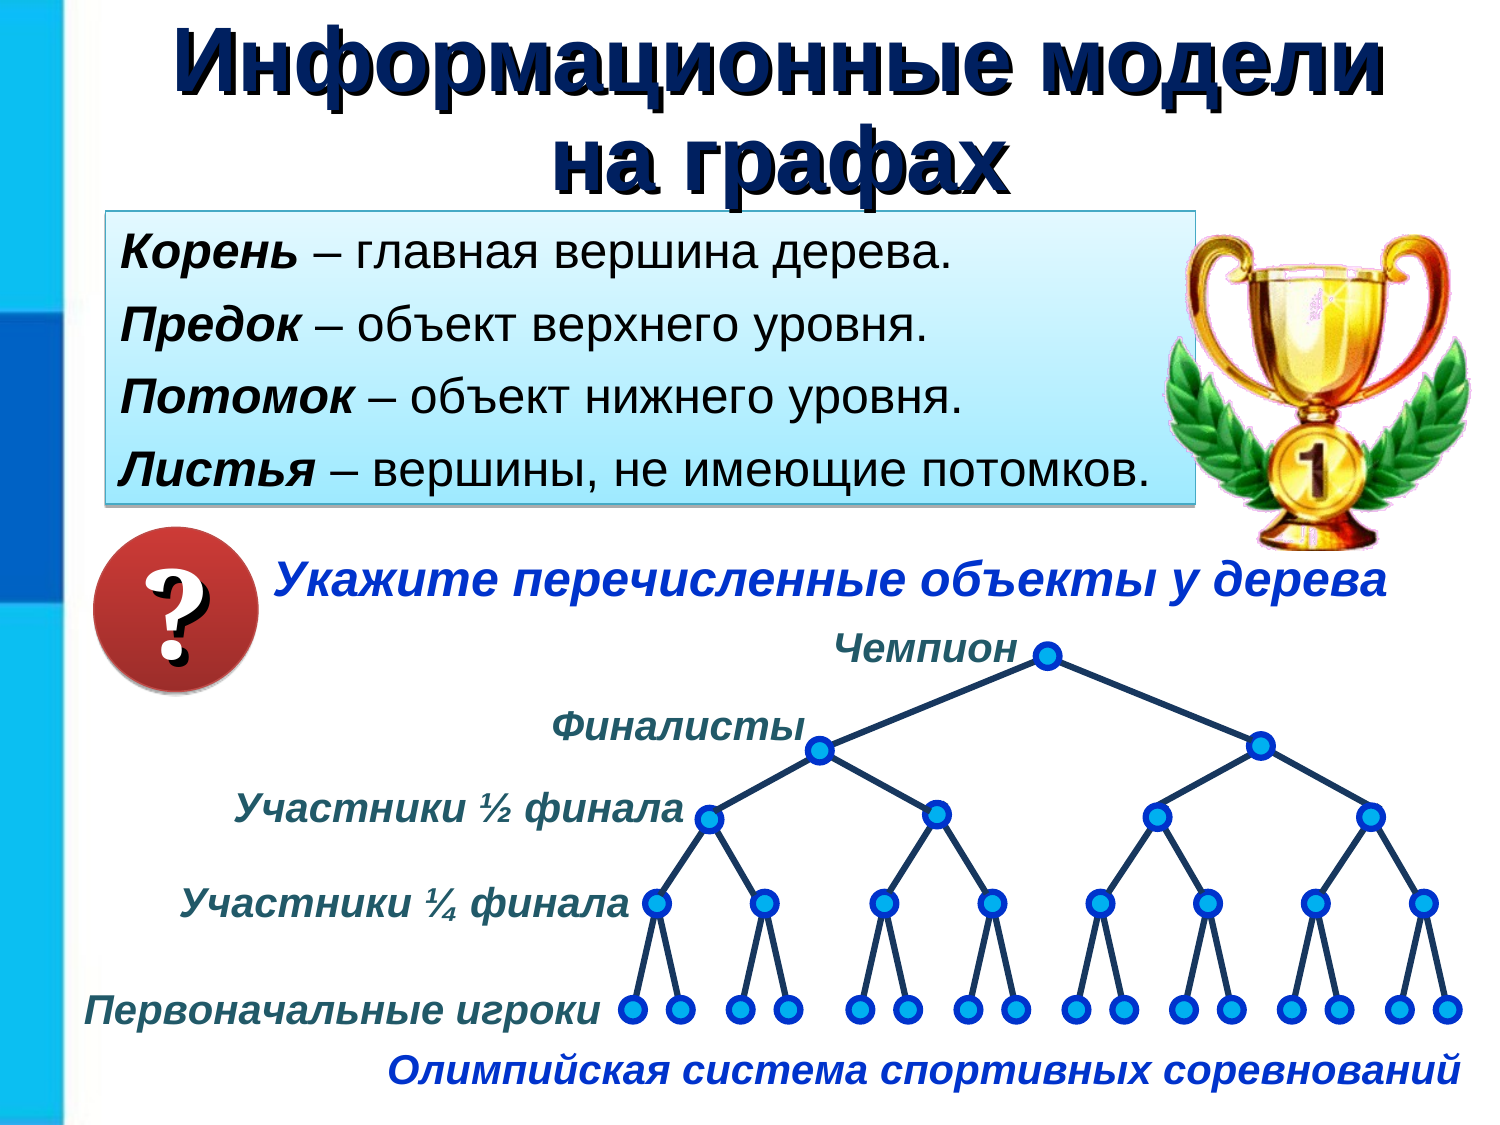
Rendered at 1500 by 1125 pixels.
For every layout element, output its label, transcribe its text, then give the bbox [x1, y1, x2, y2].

text_box [980, 891, 1005, 916]
text_box Участники ¼ финала [163, 868, 657, 934]
text_box [1359, 805, 1383, 829]
text_box [1279, 998, 1304, 1022]
text_box [1249, 734, 1273, 758]
text_box [657, 894, 669, 916]
text_box Первоначальные игроки [69, 974, 666, 1041]
text_box [809, 739, 832, 763]
text_box [668, 998, 693, 1022]
text_box [1088, 891, 1113, 916]
text_box [848, 998, 873, 1022]
text_box [1044, 644, 1060, 668]
text_box [1303, 891, 1328, 916]
text_box [956, 998, 981, 1022]
text_box [1004, 998, 1029, 1022]
text_box [728, 998, 753, 1022]
picture [0, 0, 1500, 1125]
text_box Укажите перечисленные объекты у дерева [257, 550, 1430, 622]
text_box [1064, 998, 1089, 1022]
text_box Финалисты [503, 690, 821, 757]
text_box [1145, 805, 1170, 829]
text_box Информационные модели на графах [105, 0, 1454, 223]
text_box [1412, 891, 1436, 916]
text_box [752, 891, 777, 916]
text_box Чемпион [817, 622, 1044, 680]
text_box ? [93, 527, 258, 692]
text_box [1387, 998, 1412, 1022]
text_box [1172, 998, 1196, 1022]
text_box Корень – главная вершина дерева. Предок – объект верхнего уровня. Потомок – объект нижнего уровня. Листья – вершины, не имеющие потомков. [105, 223, 1196, 504]
text_box [872, 891, 897, 916]
text_box [1219, 998, 1244, 1022]
text_box [1327, 998, 1352, 1022]
text_box [1112, 998, 1137, 1022]
text_box [896, 998, 921, 1022]
text_box Участники ½ финала [218, 772, 821, 839]
text_box [1435, 998, 1460, 1022]
text_box [776, 998, 801, 1022]
text_box [925, 802, 949, 827]
text_box Олимпийская система спортивных соревнований [357, 1031, 1477, 1114]
text_box [1196, 891, 1220, 916]
